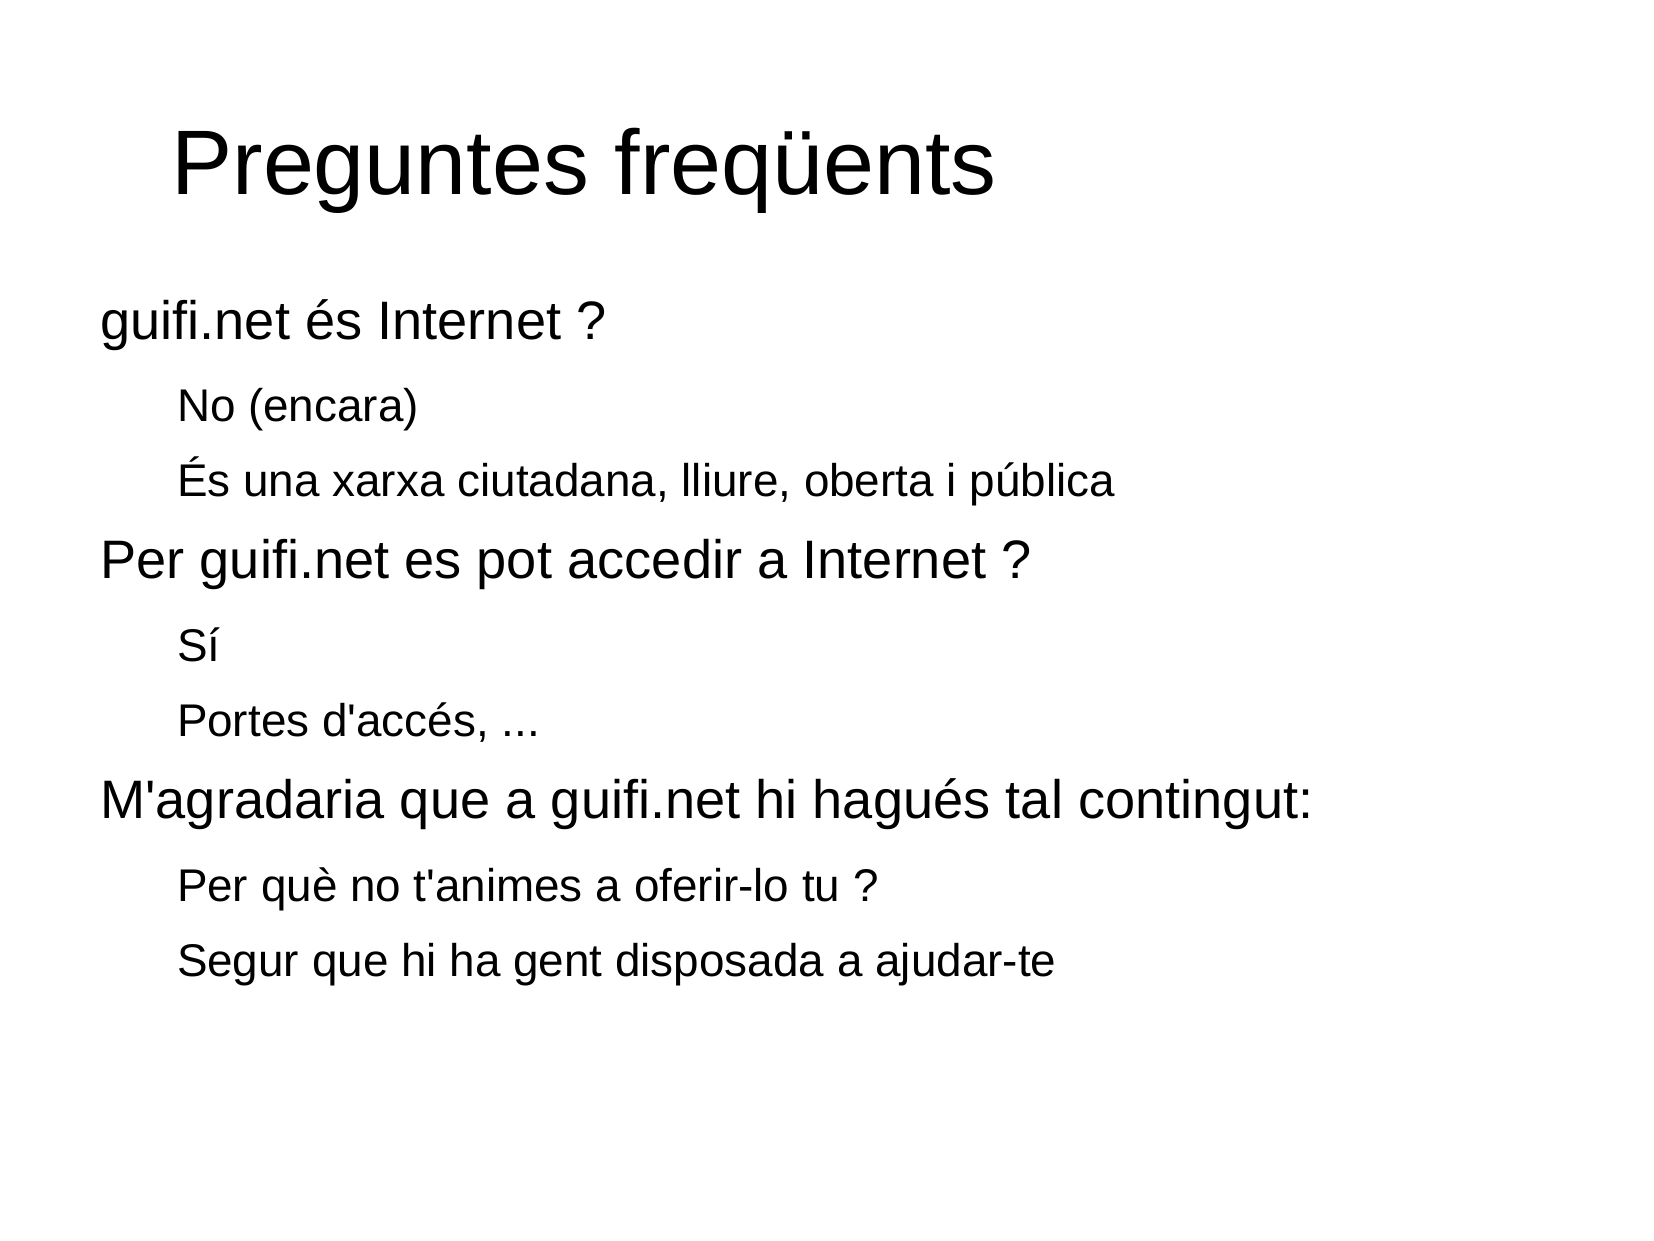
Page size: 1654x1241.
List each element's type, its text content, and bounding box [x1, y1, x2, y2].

list guifi.net és Internet ? No (encara) És una xarxa ciutadana, lliure, oberta i pública Per guifi.net es pot accedir a Internet ? Sí Portes d'accés, ... M'agradaria que a guifi.net hi hagués tal contingut: Per què no t'animes a oferir-lo tu ? Segur que hi ha gent disposada a ajudar-te [82, 290, 1571, 1109]
title Preguntes freqüents [76, 59, 1093, 267]
